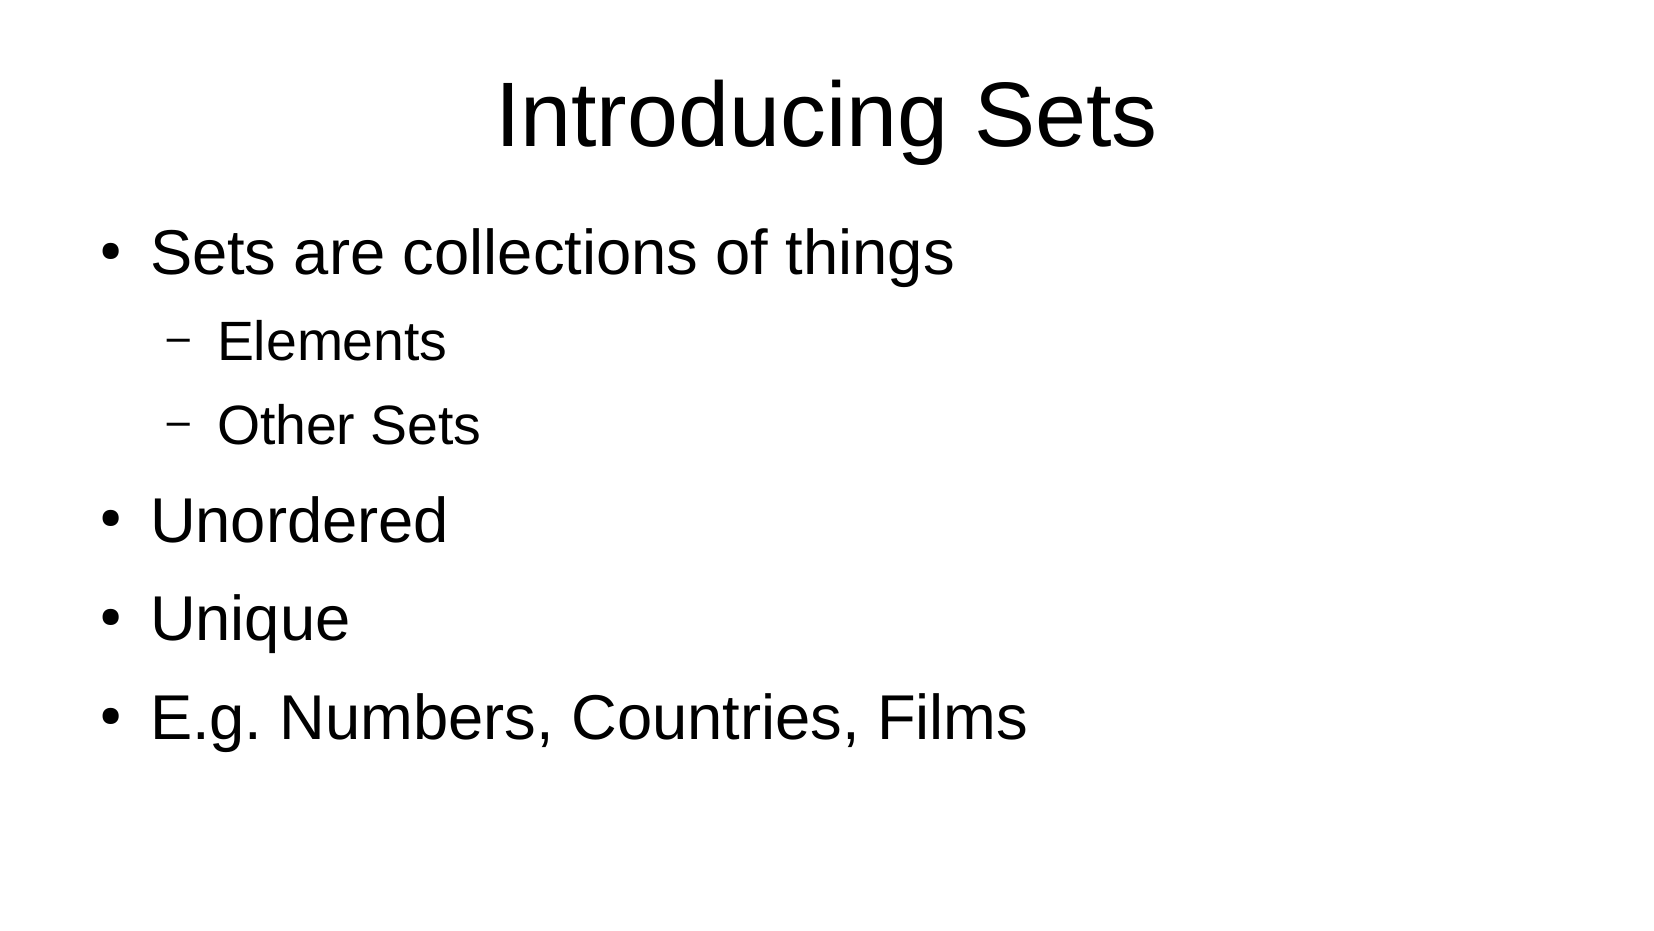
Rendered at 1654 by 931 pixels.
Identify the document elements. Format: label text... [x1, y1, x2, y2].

list Sets are collections of things Elements Other Sets Unordered Unique E.g. Numbers, Countries, Films [82, 217, 1571, 758]
title Introducing Sets [82, 37, 1571, 193]
